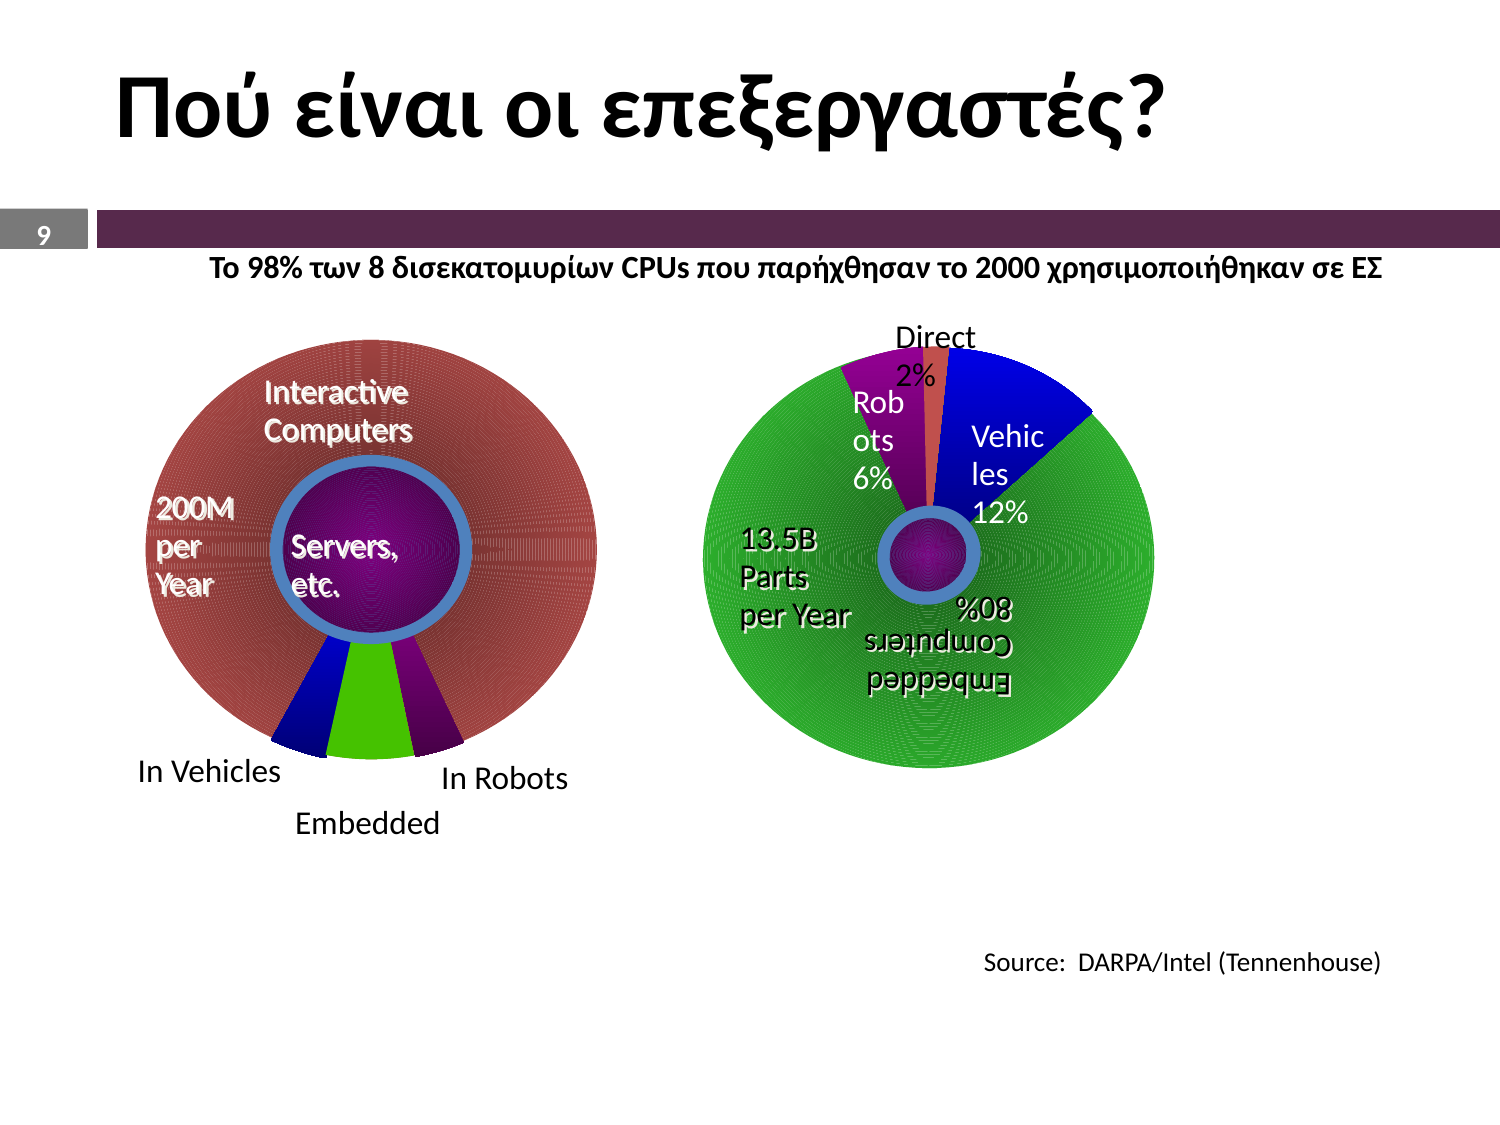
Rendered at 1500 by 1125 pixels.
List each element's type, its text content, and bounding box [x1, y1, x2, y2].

text_box Embedded Computers 80% [791, 606, 1044, 720]
text_box Robots 6% [821, 367, 941, 433]
text_box [265, 339, 477, 364]
text_box Interactive Computers [248, 364, 493, 444]
text_box In Vehicles [122, 744, 298, 798]
text_box [837, 357, 864, 367]
text_box Embedded [280, 796, 458, 851]
list Το 98% των 8 δισεκατομυρίων CPUs που παρήχθησαν το 2000 χρησιμοποιήθηκαν σε ΕΣ [7, 243, 1495, 319]
text_box [702, 358, 1155, 779]
text_box In Robots [425, 751, 586, 806]
text_box [153, 372, 597, 779]
title Πού είναι οι επεξεργαστές? [100, 19, 1438, 182]
text_box 13.5B Parts per Year [708, 503, 890, 586]
text_box Servers, etc. [275, 518, 466, 598]
text_box [0, 208, 88, 249]
text_box Direct 2% [864, 302, 1009, 368]
text_box Vehicles 12% [940, 401, 1082, 467]
text_box 200M per Year [140, 477, 271, 613]
text_box Source: DARPA/Intel (Tennenhouse) [967, 938, 1406, 987]
